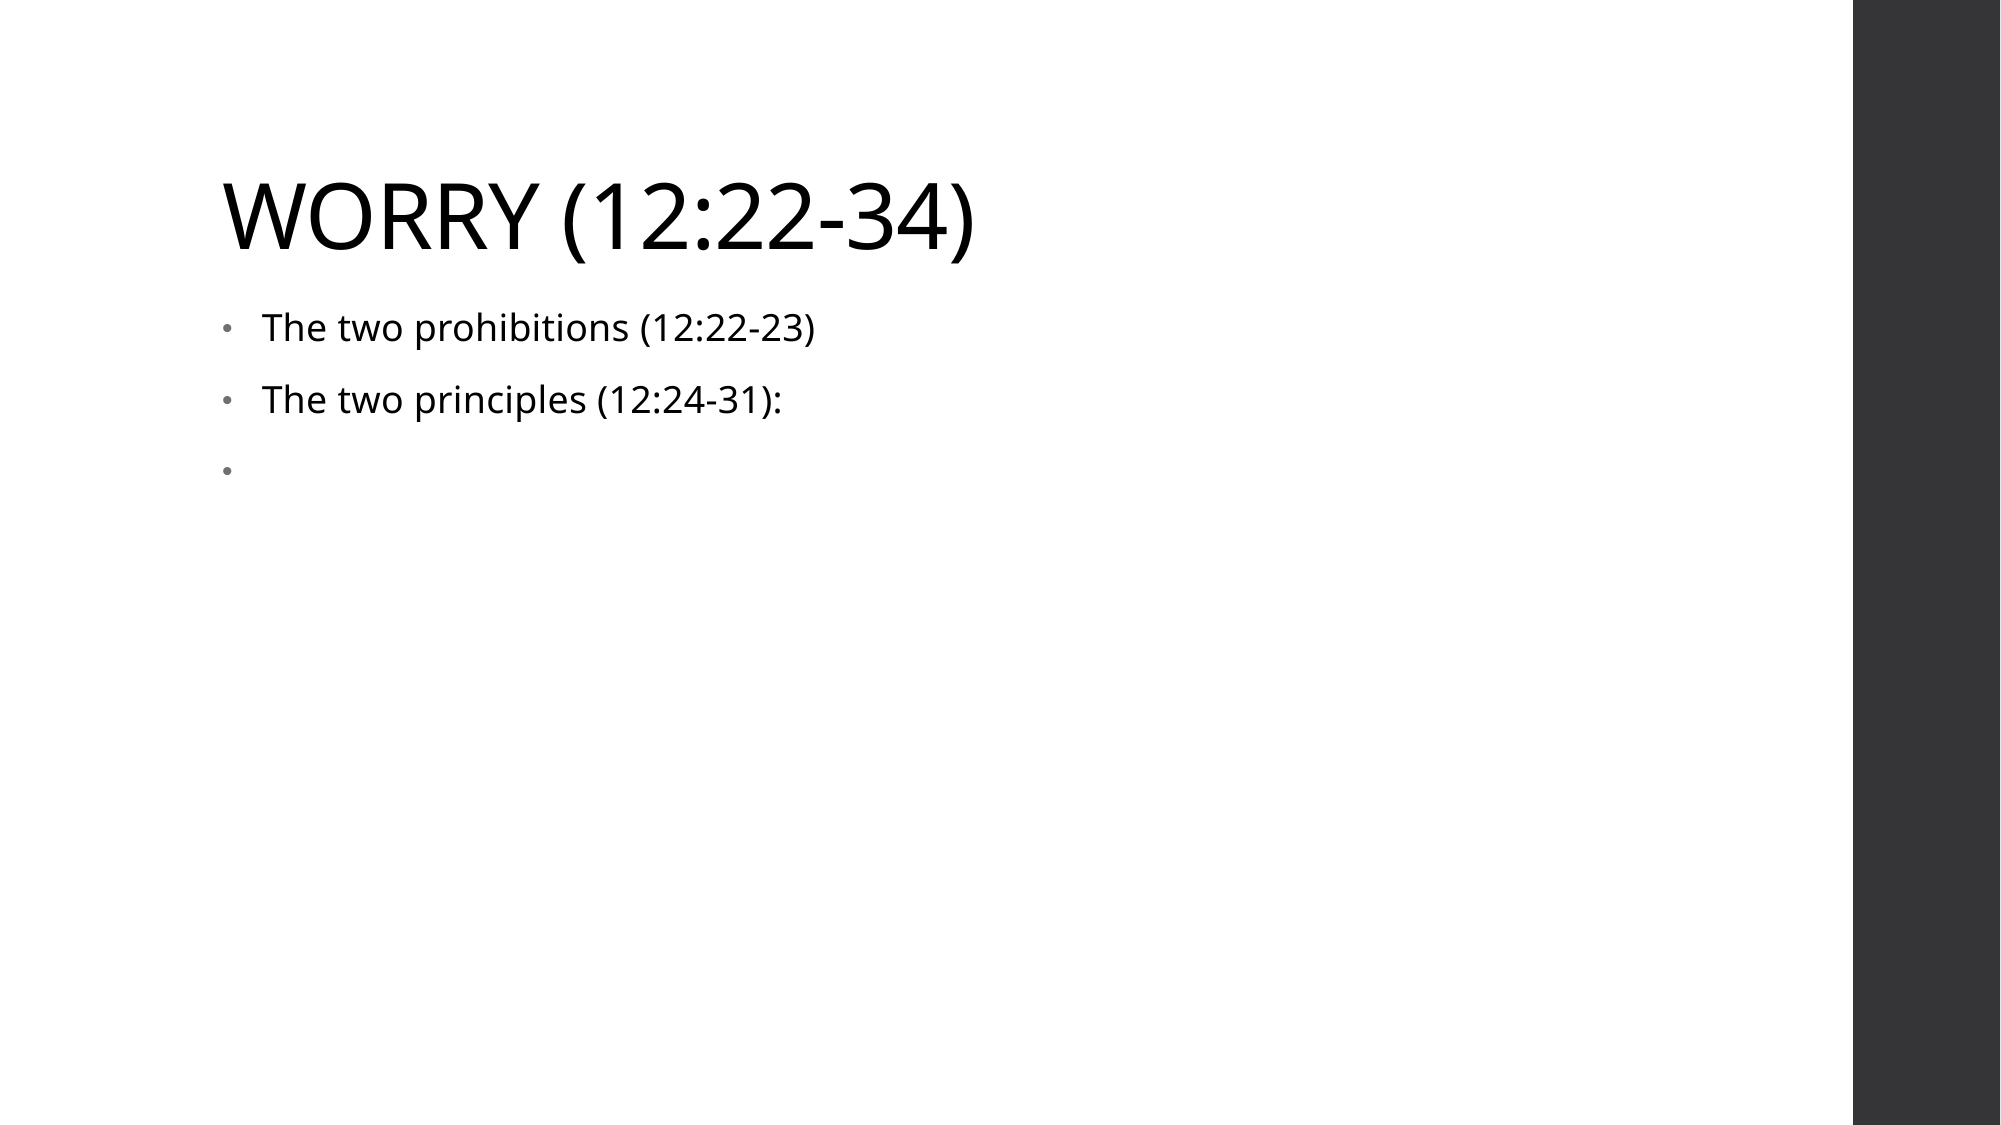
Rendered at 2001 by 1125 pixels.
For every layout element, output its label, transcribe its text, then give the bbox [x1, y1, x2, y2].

list The two prohibitions (12:22-23) The two principles (12:24-31): [206, 299, 1617, 1014]
title WORRY (12:22-34) [206, 60, 1797, 278]
